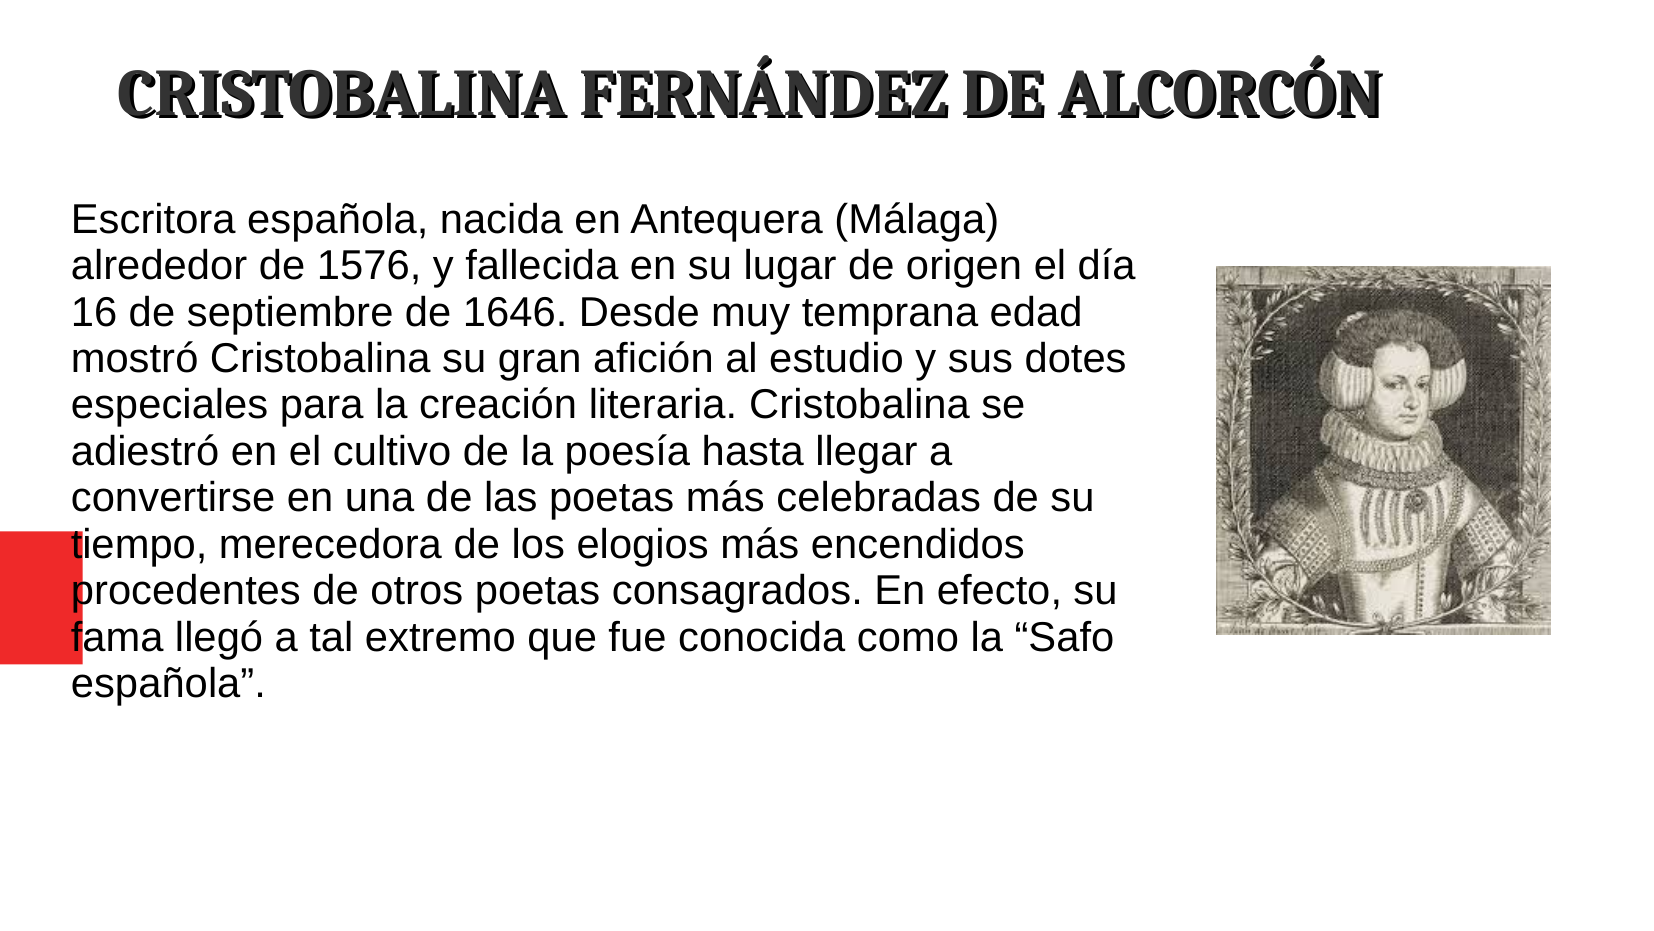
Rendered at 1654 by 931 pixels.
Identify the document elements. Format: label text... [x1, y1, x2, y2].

picture [1216, 266, 1551, 635]
list Escritora española, nacida en Antequera (Málaga) alrededor de 1576, y fallecida en su lugar de origen el día 16 de septiembre de 1646. Desde muy temprana edad mostró Cristobalina su gran afición al estudio y sus dotes especiales para la creación literaria. Cristobalina se adiestró en el cultivo de la poesía hasta llegar a convertirse en una de las poetas más celebradas de su tiempo, merecedora de los elogios más encendidos procedentes de otros poetas consagrados. En efecto, su fama llegó a tal extremo que fue conocida como la “Safo española”. [70, 195, 1146, 782]
title CRISTOBALINA FERNÁNDEZ DE ALCORCÓN [0, 23, 1430, 165]
